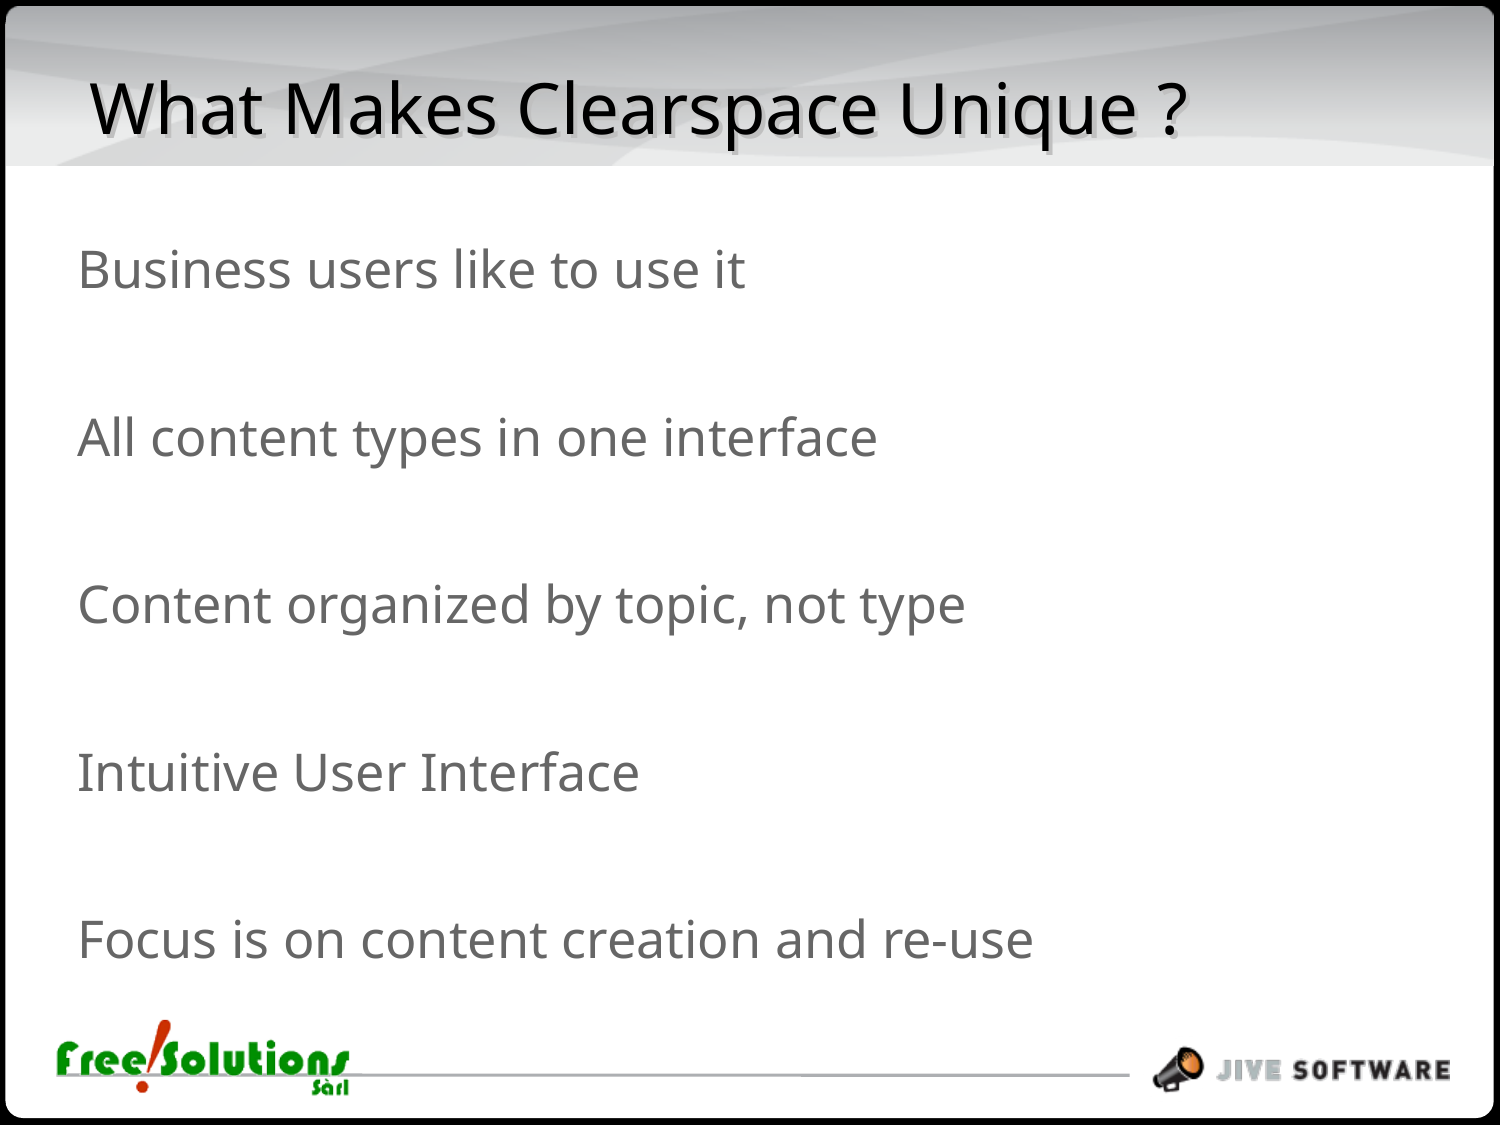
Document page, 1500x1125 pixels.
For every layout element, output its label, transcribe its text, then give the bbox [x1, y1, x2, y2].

title What Makes Clearspace Unique ? [75, 37, 1446, 163]
list Business users like to use it All content types in one interface Content organized by topic, not type Intuitive User Interface Focus is on content creation and re-use [62, 162, 1413, 928]
picture [55, 1017, 351, 1099]
picture [6, 6, 1494, 166]
picture [1142, 1035, 1450, 1105]
